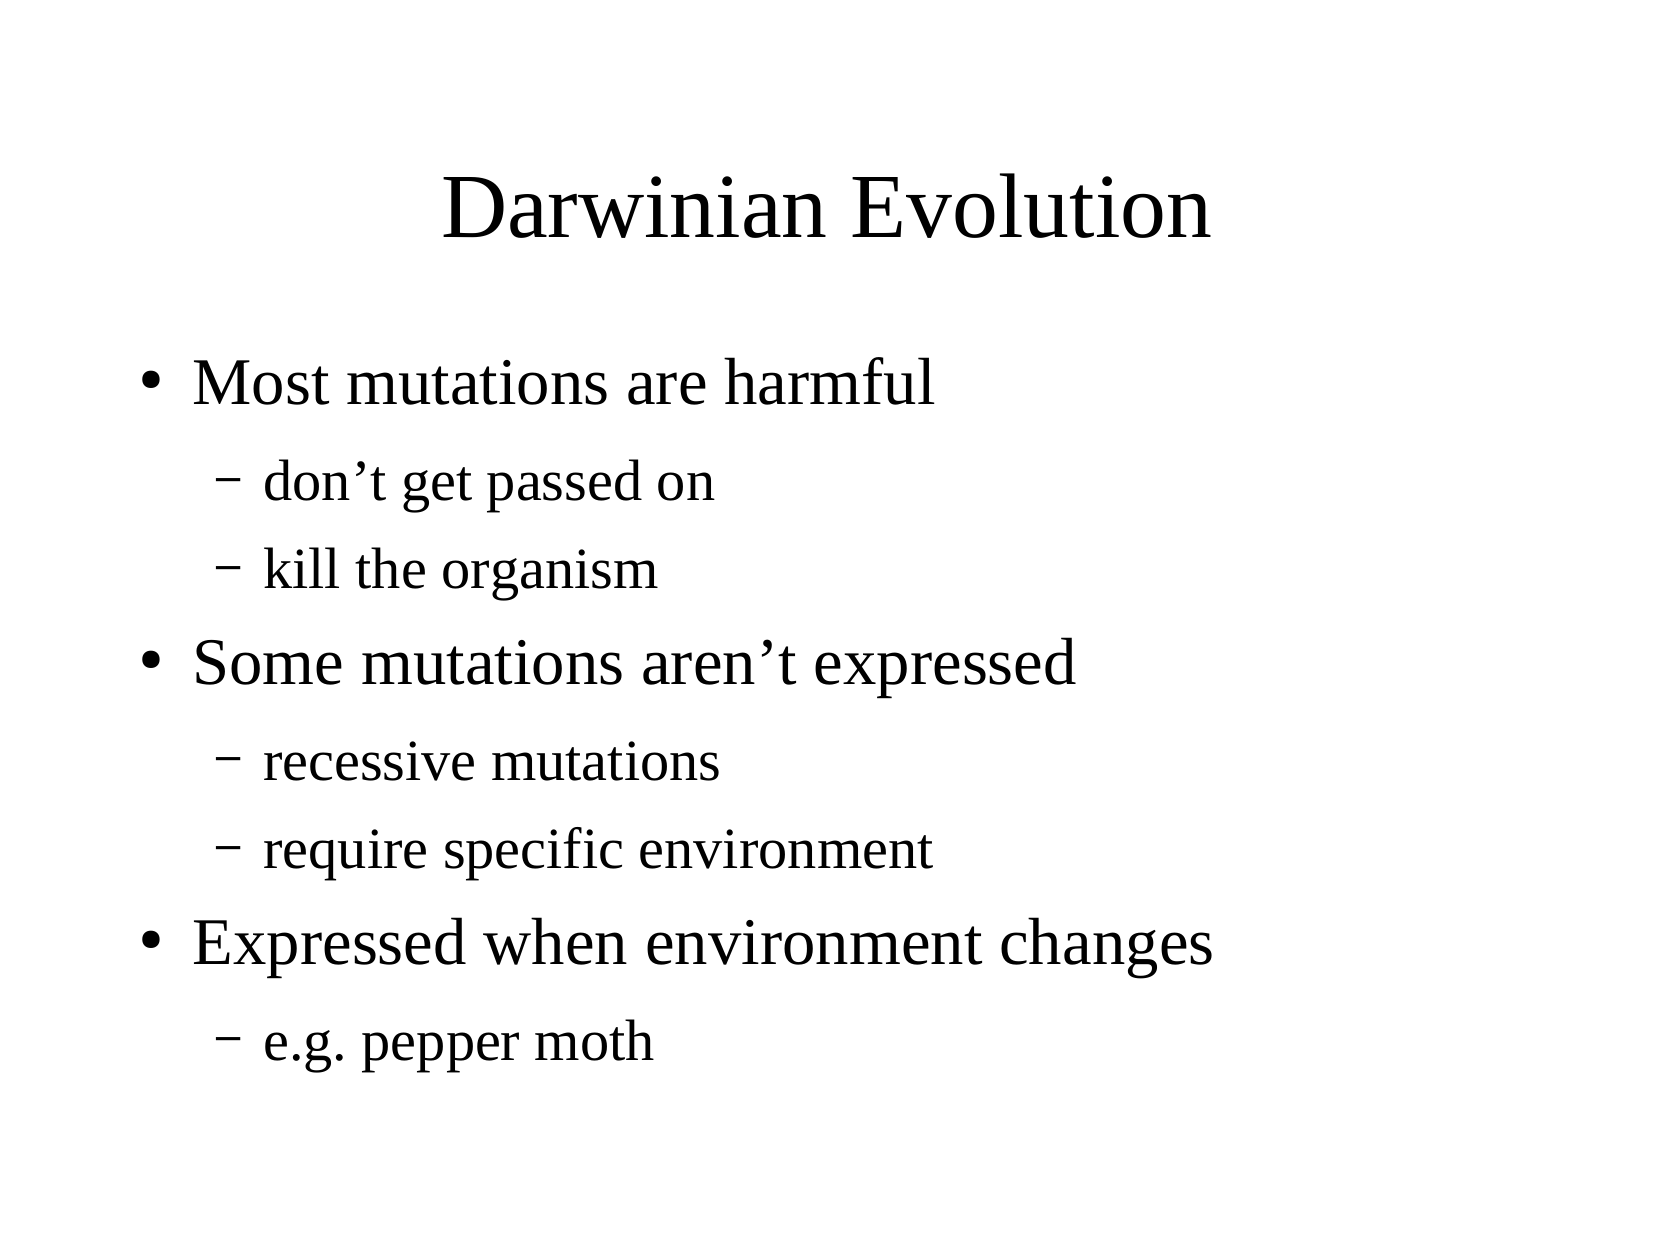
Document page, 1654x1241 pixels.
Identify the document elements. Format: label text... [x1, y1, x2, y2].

title Darwinian Evolution [121, 102, 1534, 311]
list Most mutations are harmful don’t get passed on kill the organism Some mutations aren’t expressed recessive mutations require specific environment Expressed when environment changes e.g. pepper moth [121, 344, 1534, 1127]
